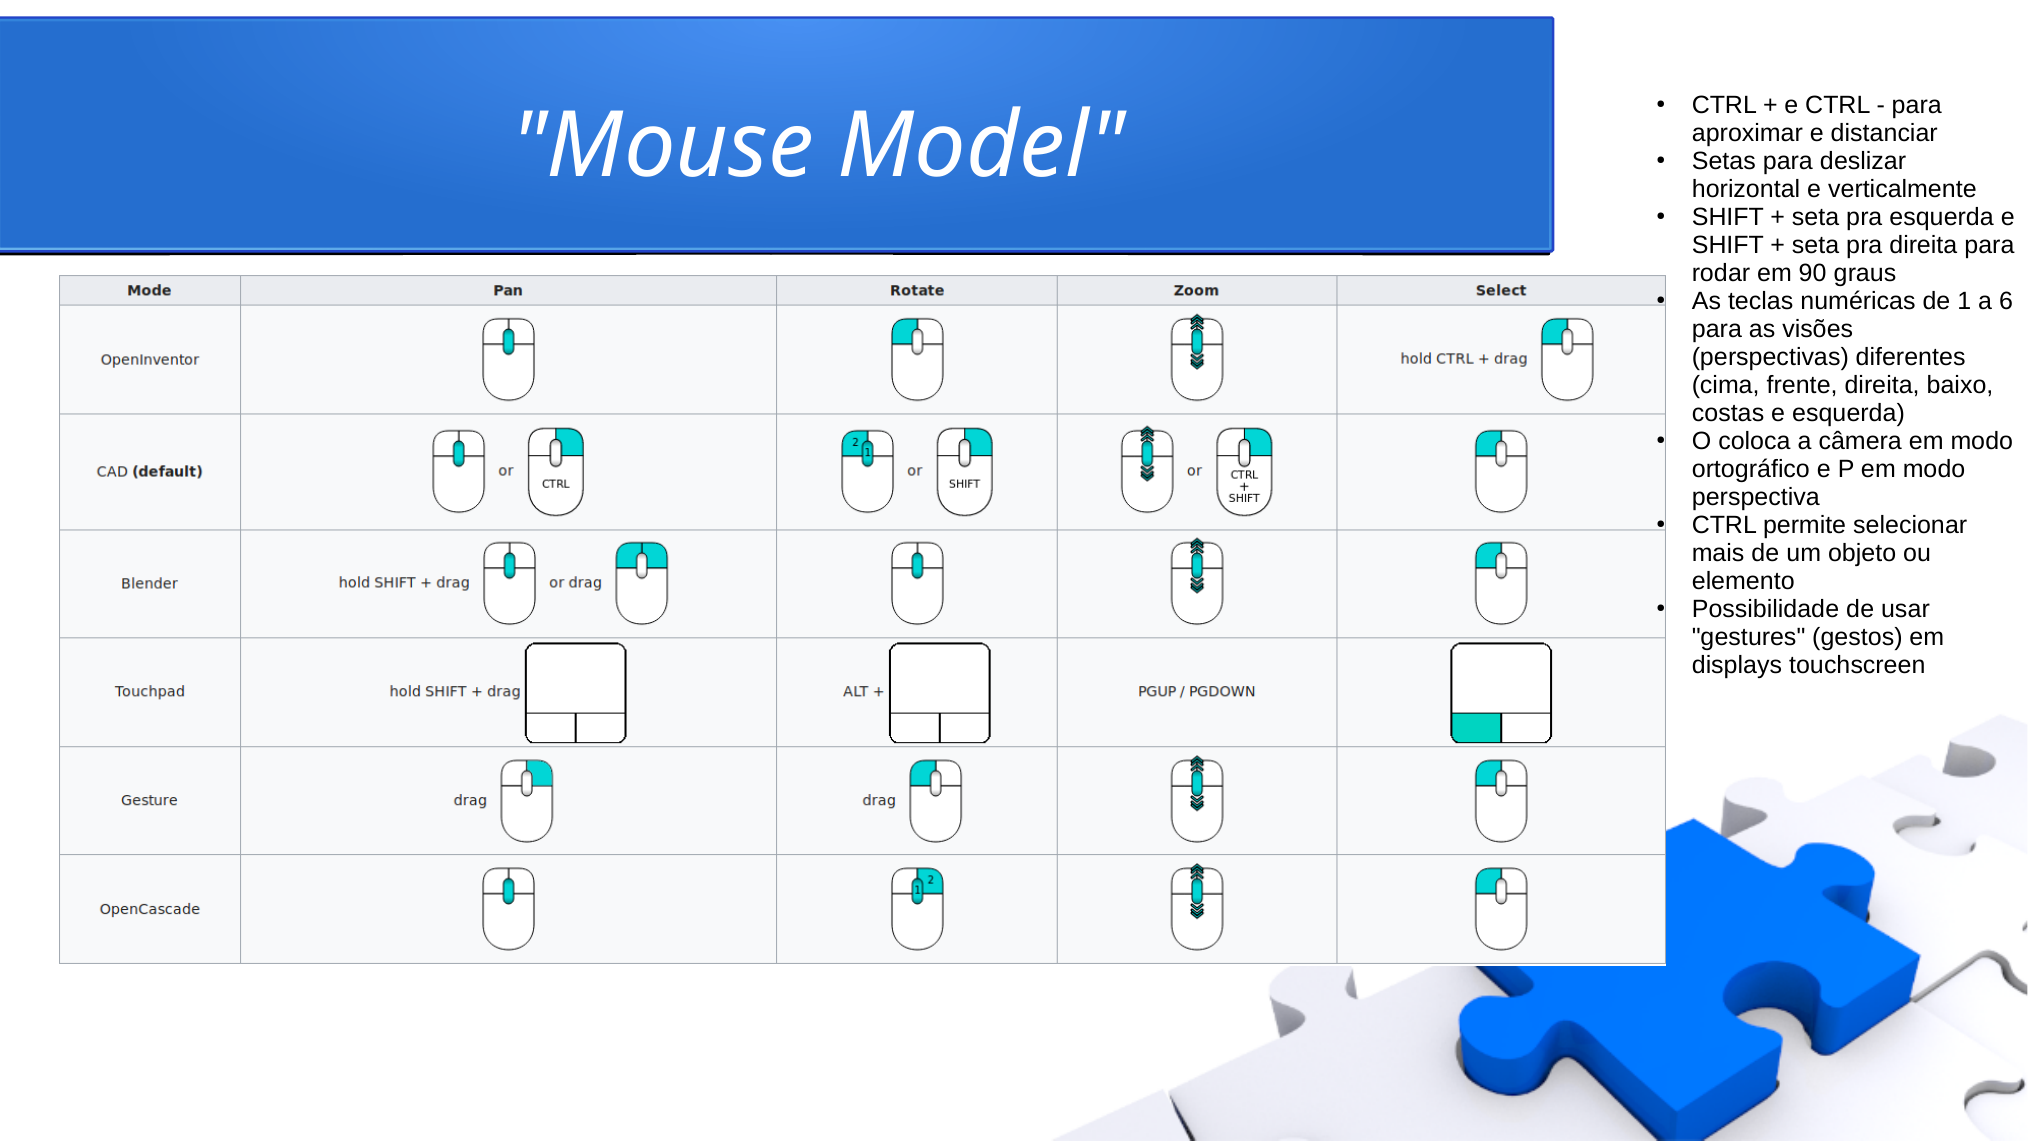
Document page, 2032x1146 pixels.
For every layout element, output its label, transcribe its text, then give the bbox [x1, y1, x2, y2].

title "Mouse Model" [101, 45, 1536, 237]
picture [58, 271, 2028, 1141]
text_box CTRL + e CTRL - para aproximar e distanciar Setas para deslizar horizontal e verticalmente SHIFT + seta pra esquerda e SHIFT + seta pra direita para rodar em 90 graus As teclas numéricas de 1 a 6 para as visões (perspectivas) diferentes (cima, frente, direita, baixo, costas e esquerda) O coloca a câmera em modo ortográfico e P em modo perspectiva CTRL permite selecionar mais de um objeto ou elemento Possibilidade de usar "gestures" (gestos) em displays touchscreen [1641, 83, 2032, 709]
